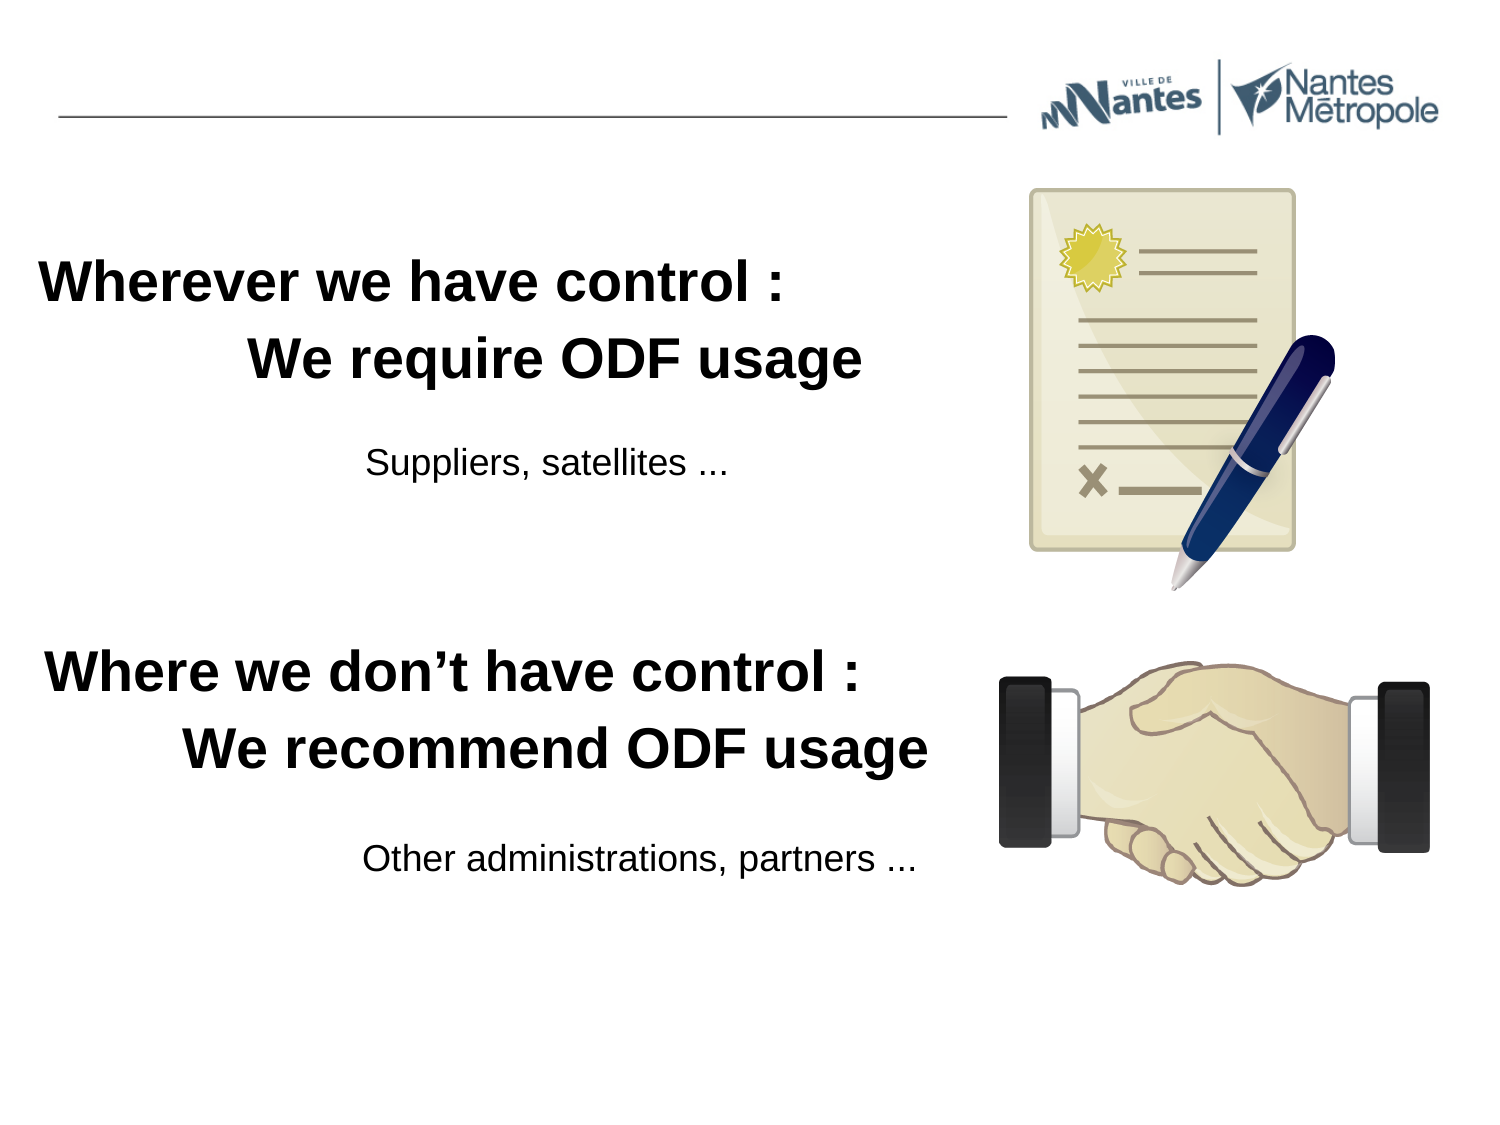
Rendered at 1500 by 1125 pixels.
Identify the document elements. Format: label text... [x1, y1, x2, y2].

list Where we don’t have control : We recommend ODF usage [29, 625, 945, 792]
text_box Suppliers, satellites ... [350, 430, 745, 491]
list Wherever we have control : We require ODF usage [23, 236, 939, 402]
picture [0, 0, 1500, 1125]
text_box Other administrations, partners ... [347, 826, 934, 887]
